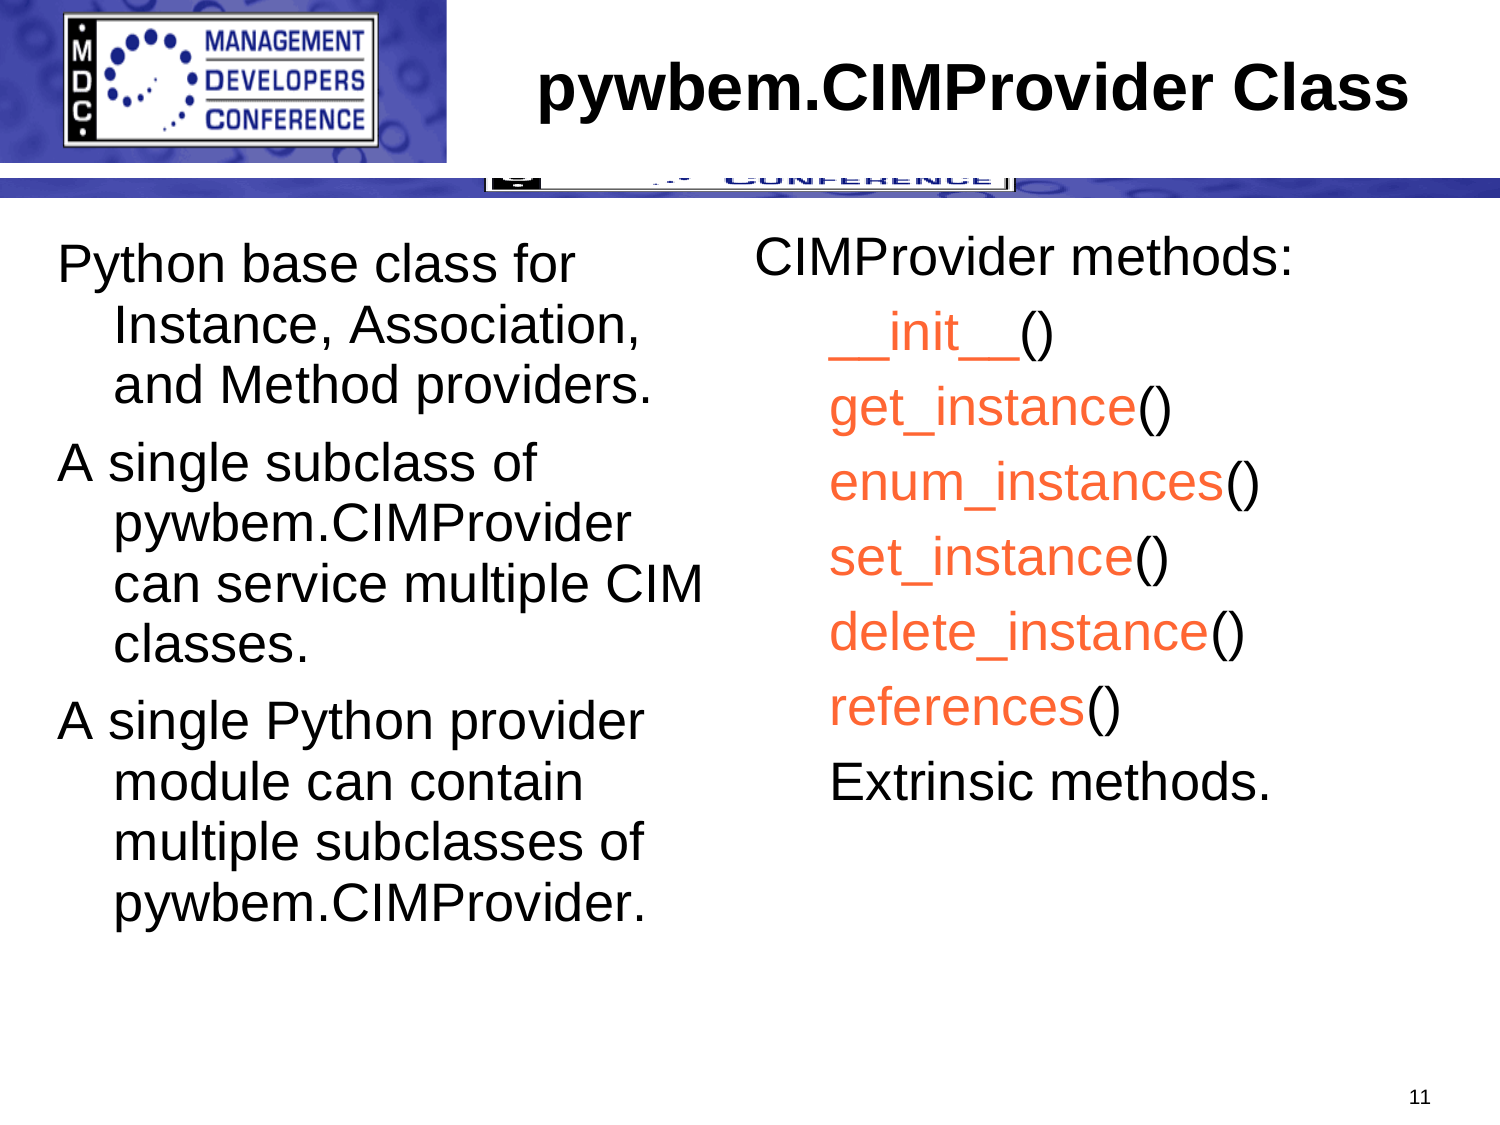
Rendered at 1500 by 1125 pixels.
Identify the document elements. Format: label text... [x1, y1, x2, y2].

text_box <number> [1241, 1086, 1432, 1109]
list Python base class for Instance, Association, and Method providers. A single subclass of pywbem.CIMProvider can service multiple CIM classes. A single Python provider module can contain multiple subclasses of pywbem.CIMProvider. [42, 226, 721, 1097]
list CIMProvider methods: __init__() get_instance() enum_instances() set_instance() delete_instance() references() Extrinsic methods. [754, 226, 1433, 1067]
title pywbem.CIMProvider Class [447, 0, 1500, 184]
picture [0, 0, 447, 163]
picture [0, 178, 1500, 198]
